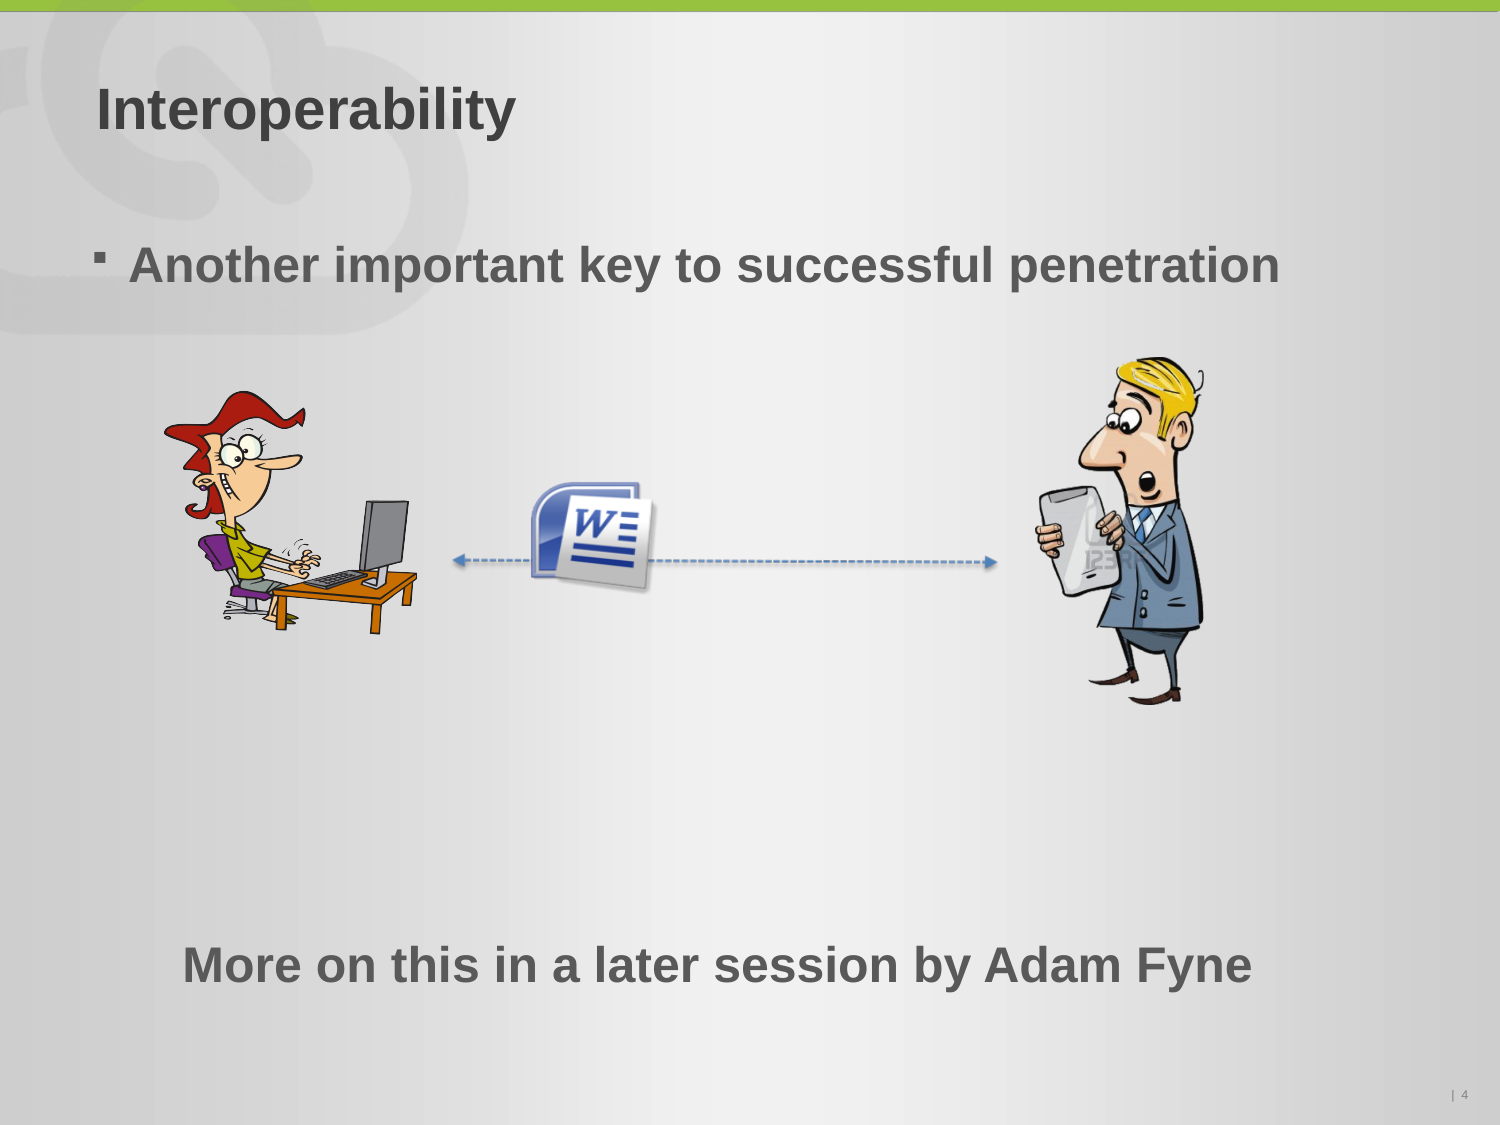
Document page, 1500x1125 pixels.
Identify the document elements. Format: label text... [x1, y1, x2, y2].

text_box More on this in a later session by Adam Fyne [167, 930, 1338, 995]
list Interoperability [81, 64, 1390, 218]
list Another important key to successful penetration [76, 225, 1391, 553]
picture [0, 0, 1500, 1125]
